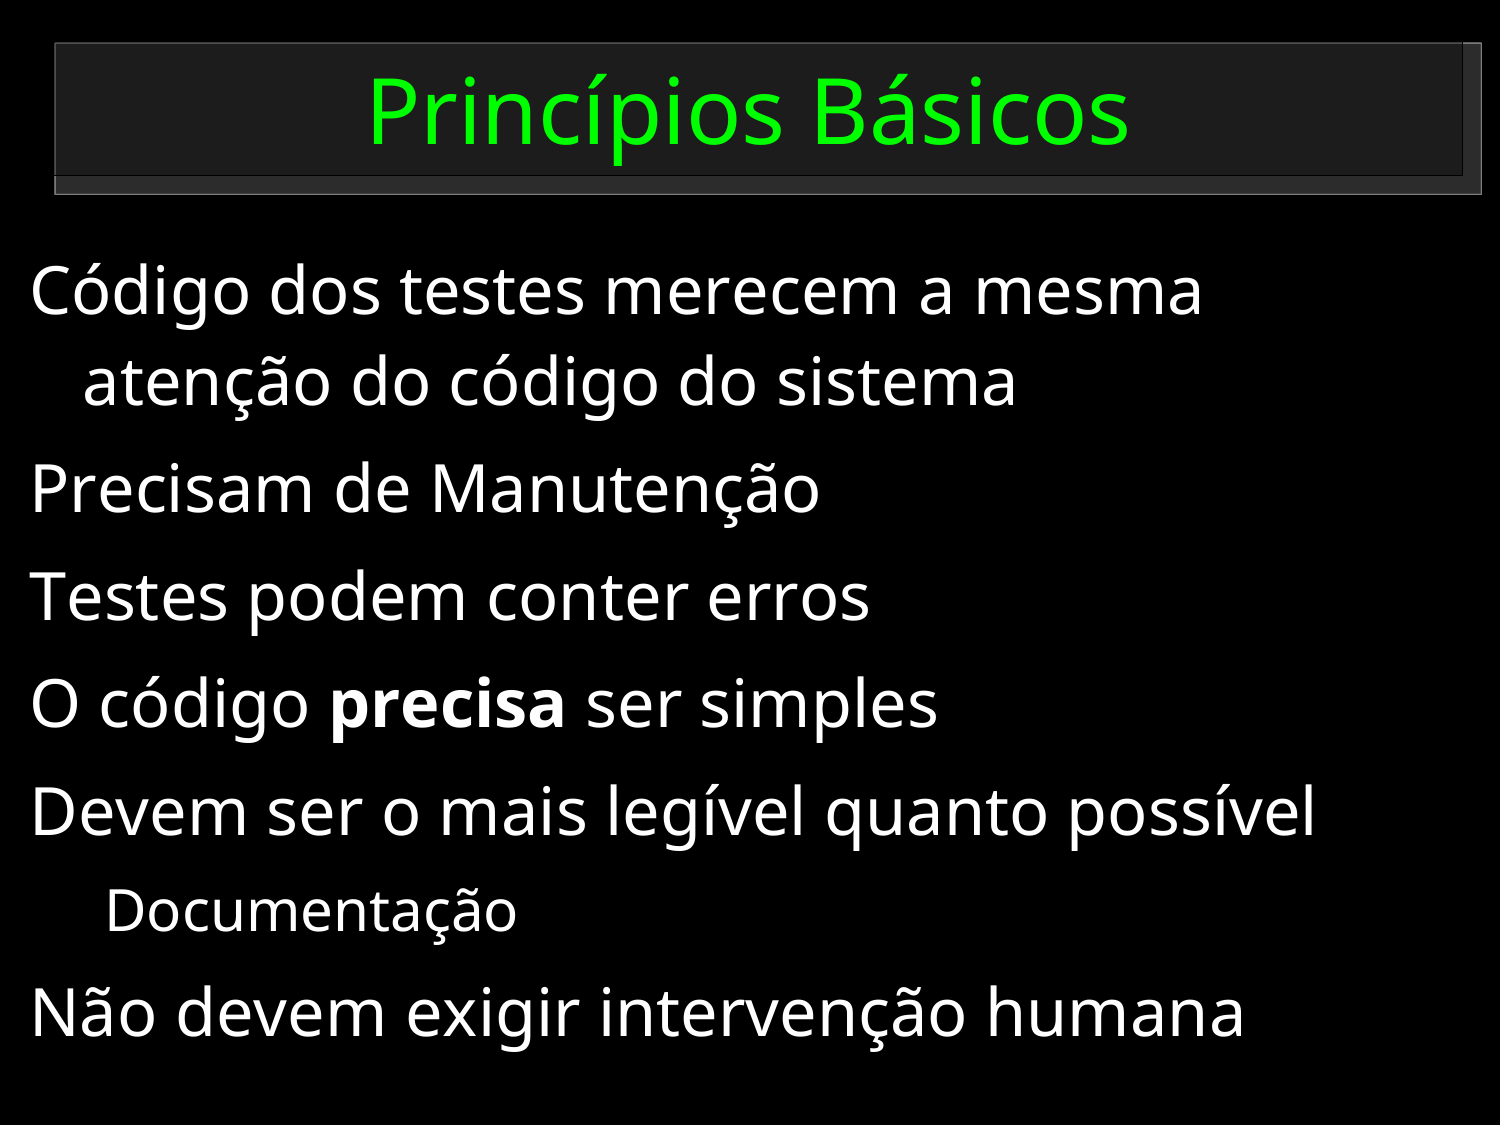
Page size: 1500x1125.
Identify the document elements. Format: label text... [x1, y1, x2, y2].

title Princípios Básicos [29, 38, 1469, 180]
list Código dos testes merecem a mesma atenção do código do sistema Precisam de Manutenção Testes podem conter erros O código precisa ser simples Devem ser o mais legível quanto possível Documentação Não devem exigir intervenção humana [29, 243, 1469, 1073]
